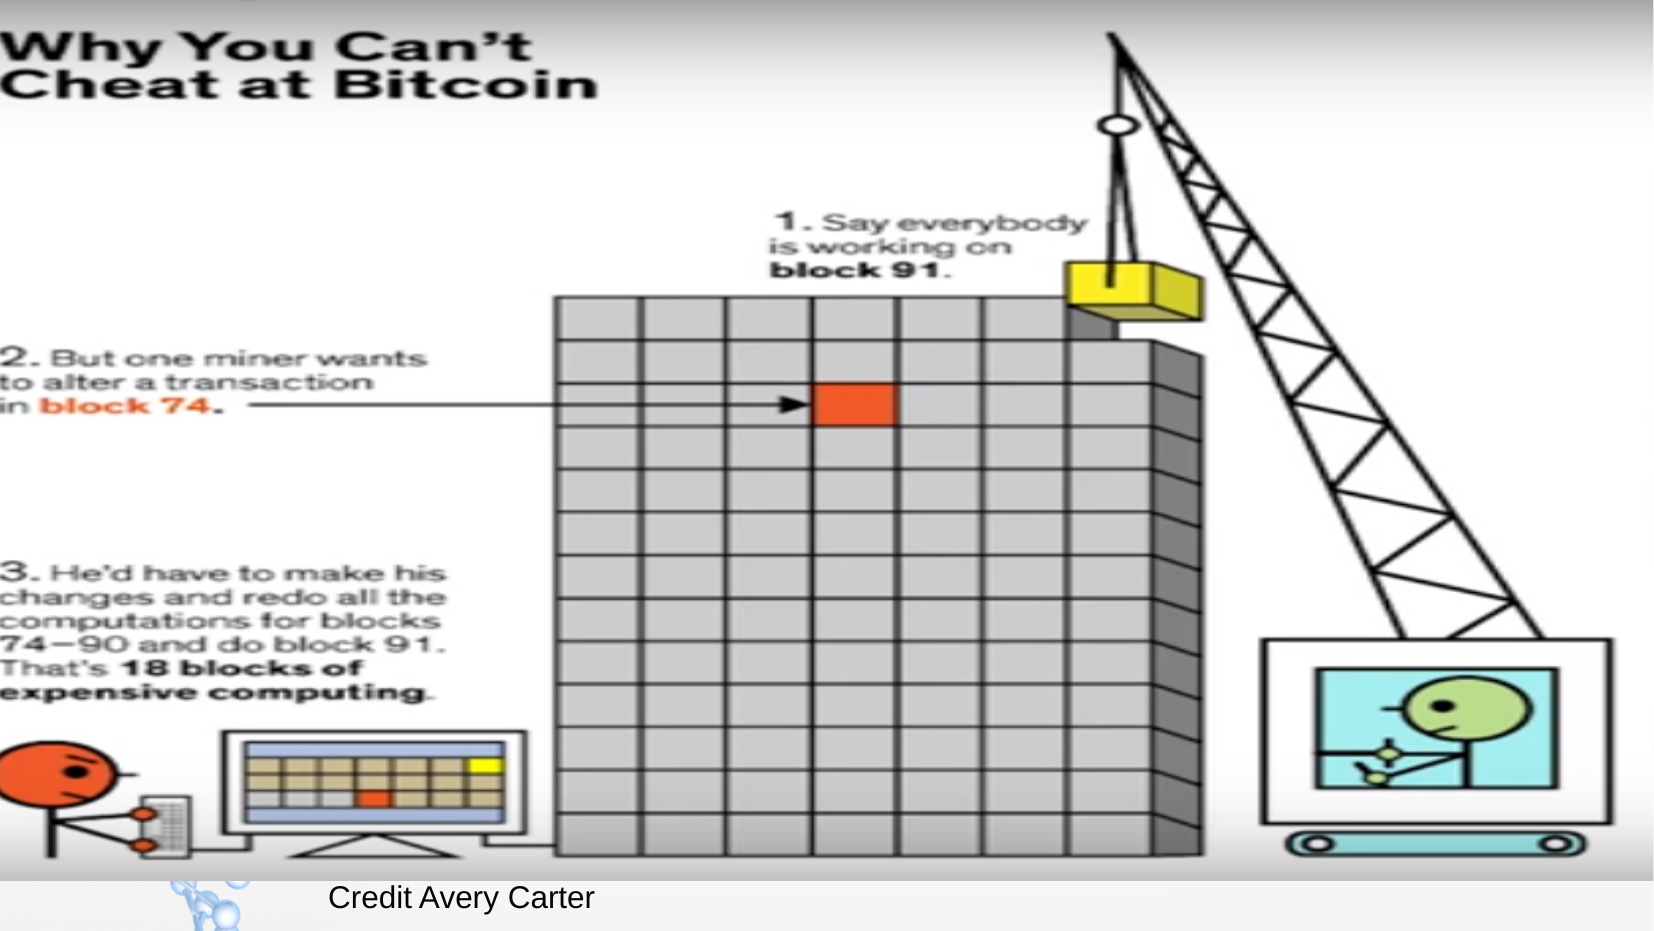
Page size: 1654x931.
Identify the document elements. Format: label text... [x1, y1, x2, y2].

picture [0, 0, 1654, 931]
list Credit Avery Carter [283, 881, 1613, 916]
